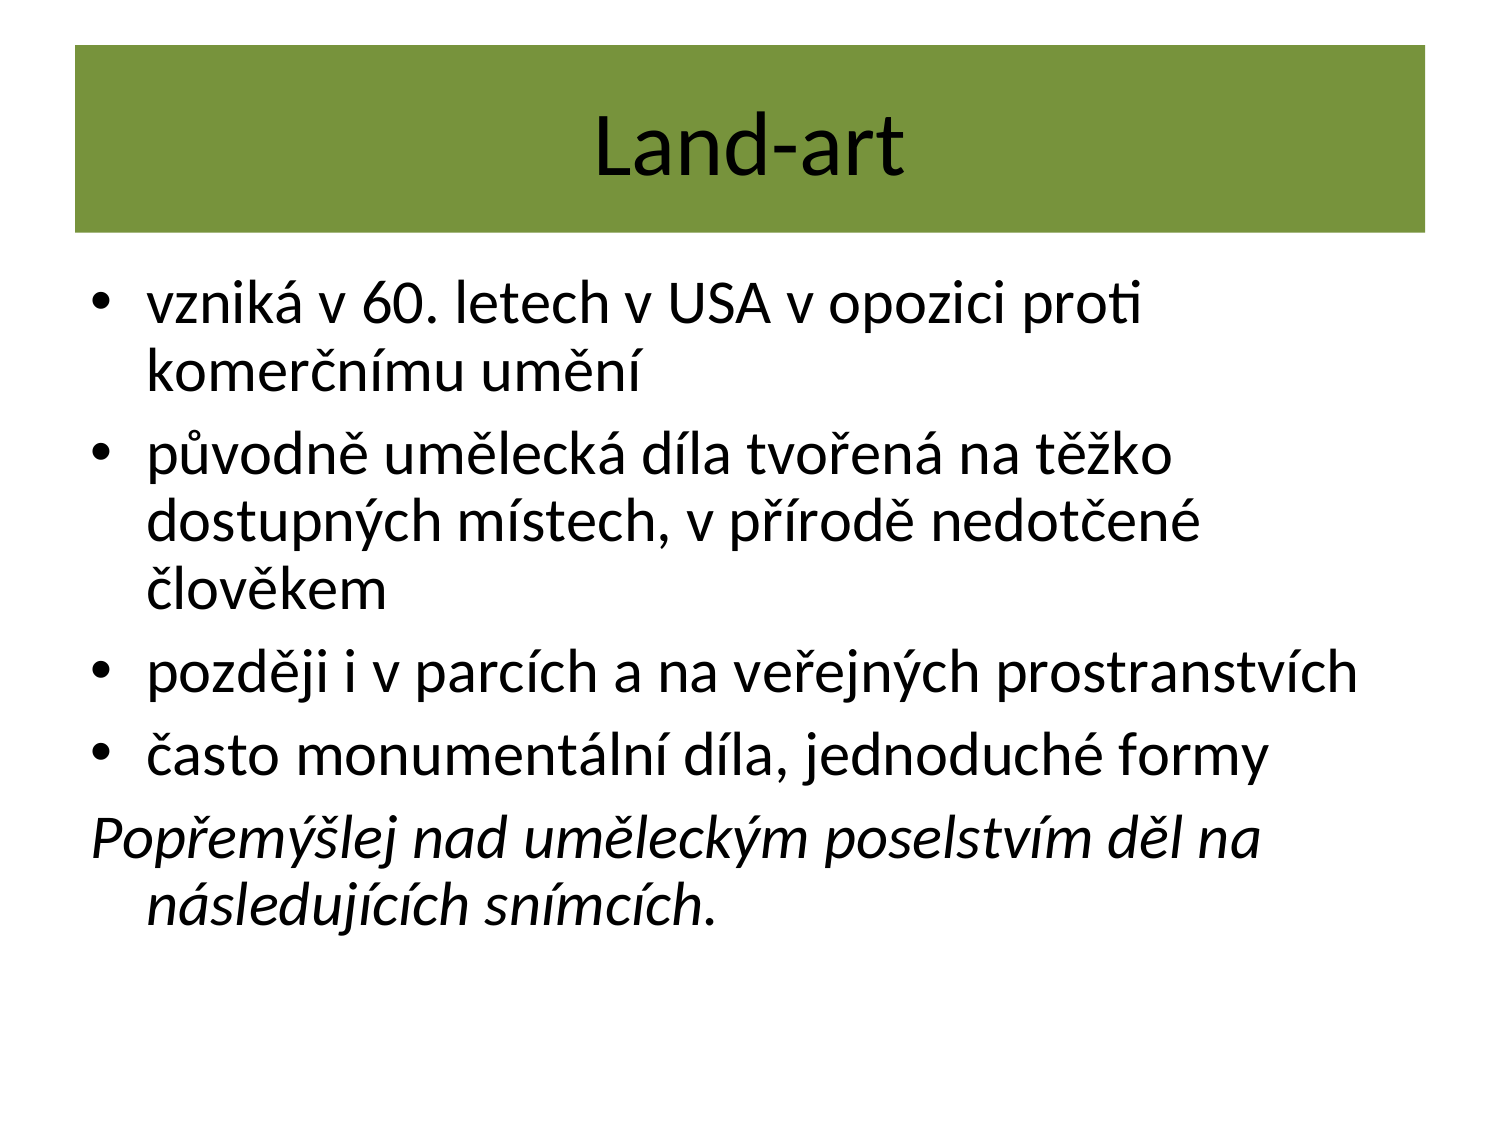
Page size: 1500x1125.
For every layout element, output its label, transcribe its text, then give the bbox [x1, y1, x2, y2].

title Land-art [75, 45, 1426, 233]
list vzniká v 60. letech v USA v opozici proti komerčnímu umění původně umělecká díla tvořená na těžko dostupných místech, v přírodě nedotčené člověkem později i v parcích a na veřejných prostranstvích často monumentální díla, jednoduché formy Popřemýšlej nad uměleckým poselstvím děl na následujících snímcích. [75, 262, 1426, 1006]
